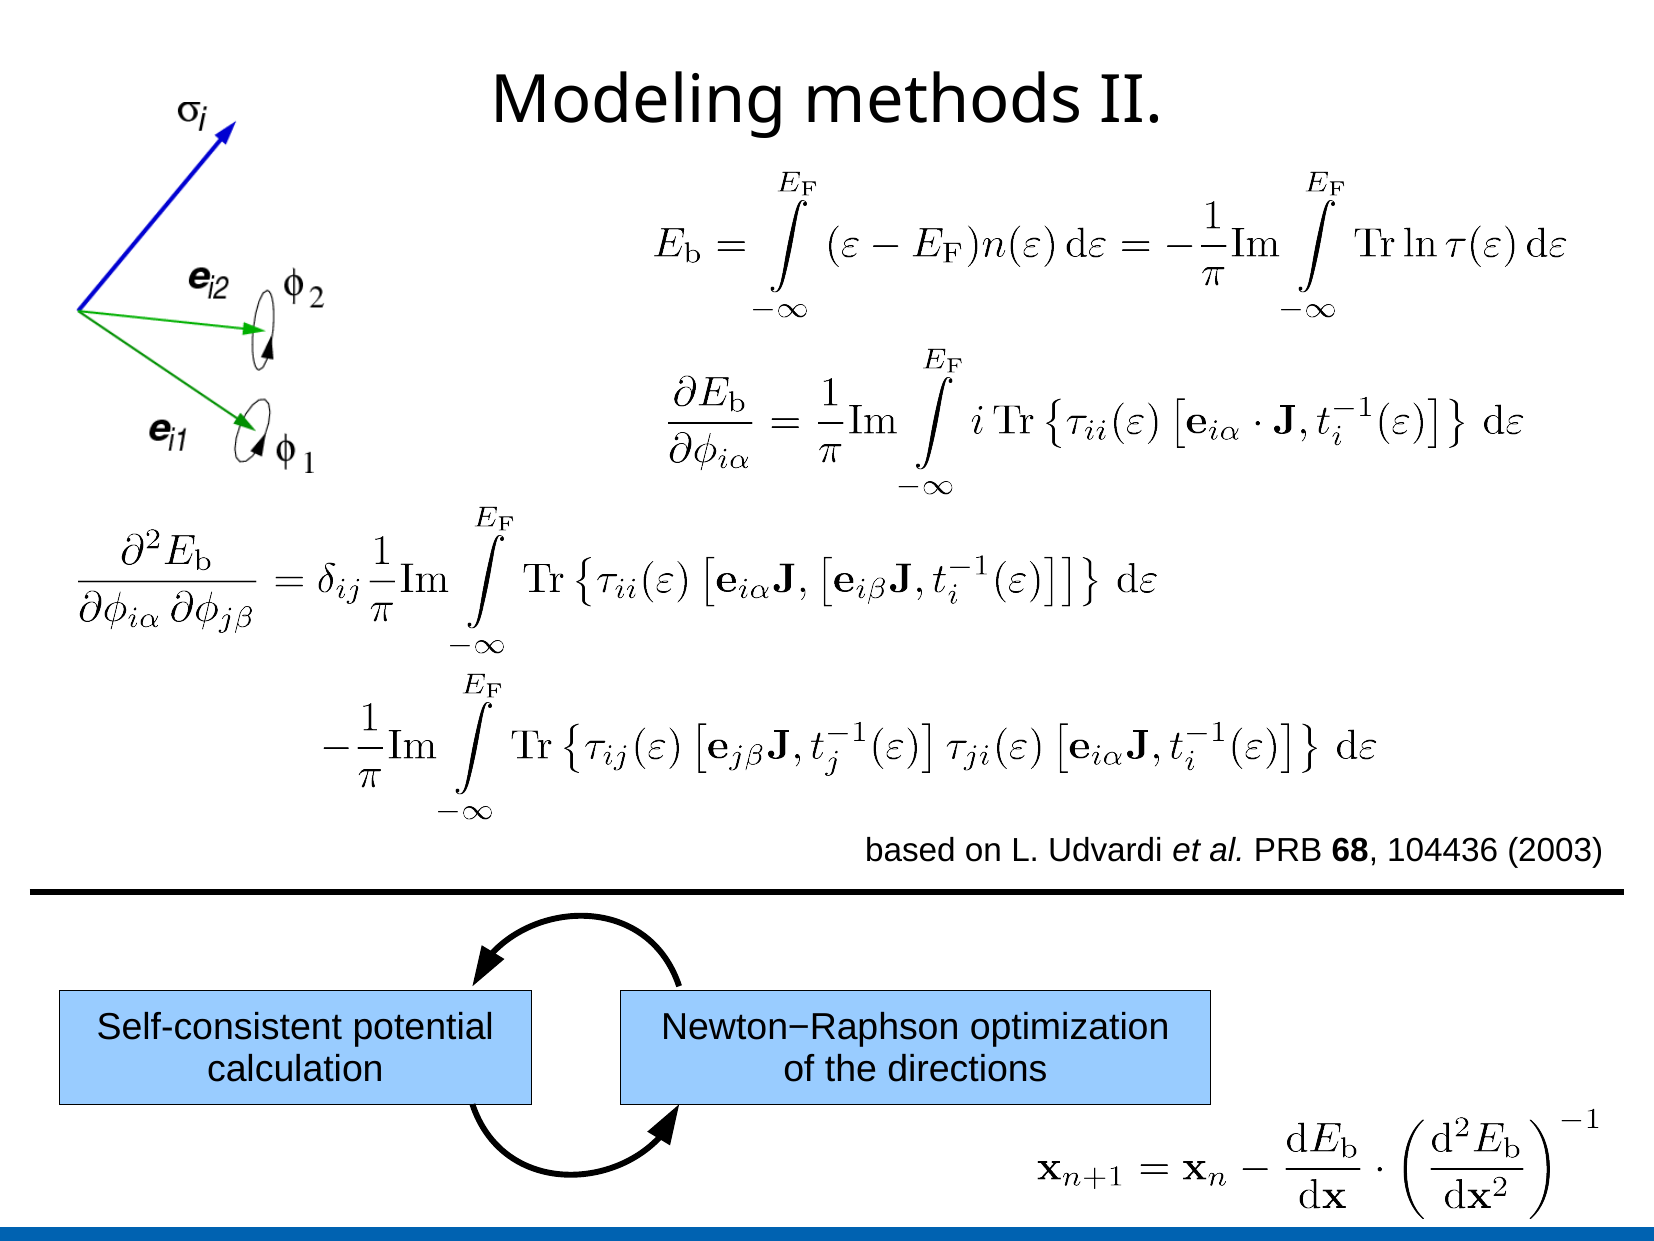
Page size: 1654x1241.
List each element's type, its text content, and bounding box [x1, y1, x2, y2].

picture [74, 343, 1536, 661]
text_box Newton−Raphson optimization of the directions [620, 990, 1211, 1105]
picture [1033, 1106, 1605, 1223]
picture [649, 166, 1575, 325]
picture [317, 668, 1388, 827]
text_box Self-consistent potential calculation [59, 990, 532, 1105]
title Modeling methods II. [121, 45, 1534, 148]
text_box based on L. Udvardi et al. PRB 68, 104436 (2003) [850, 826, 1643, 879]
picture [76, 102, 325, 473]
